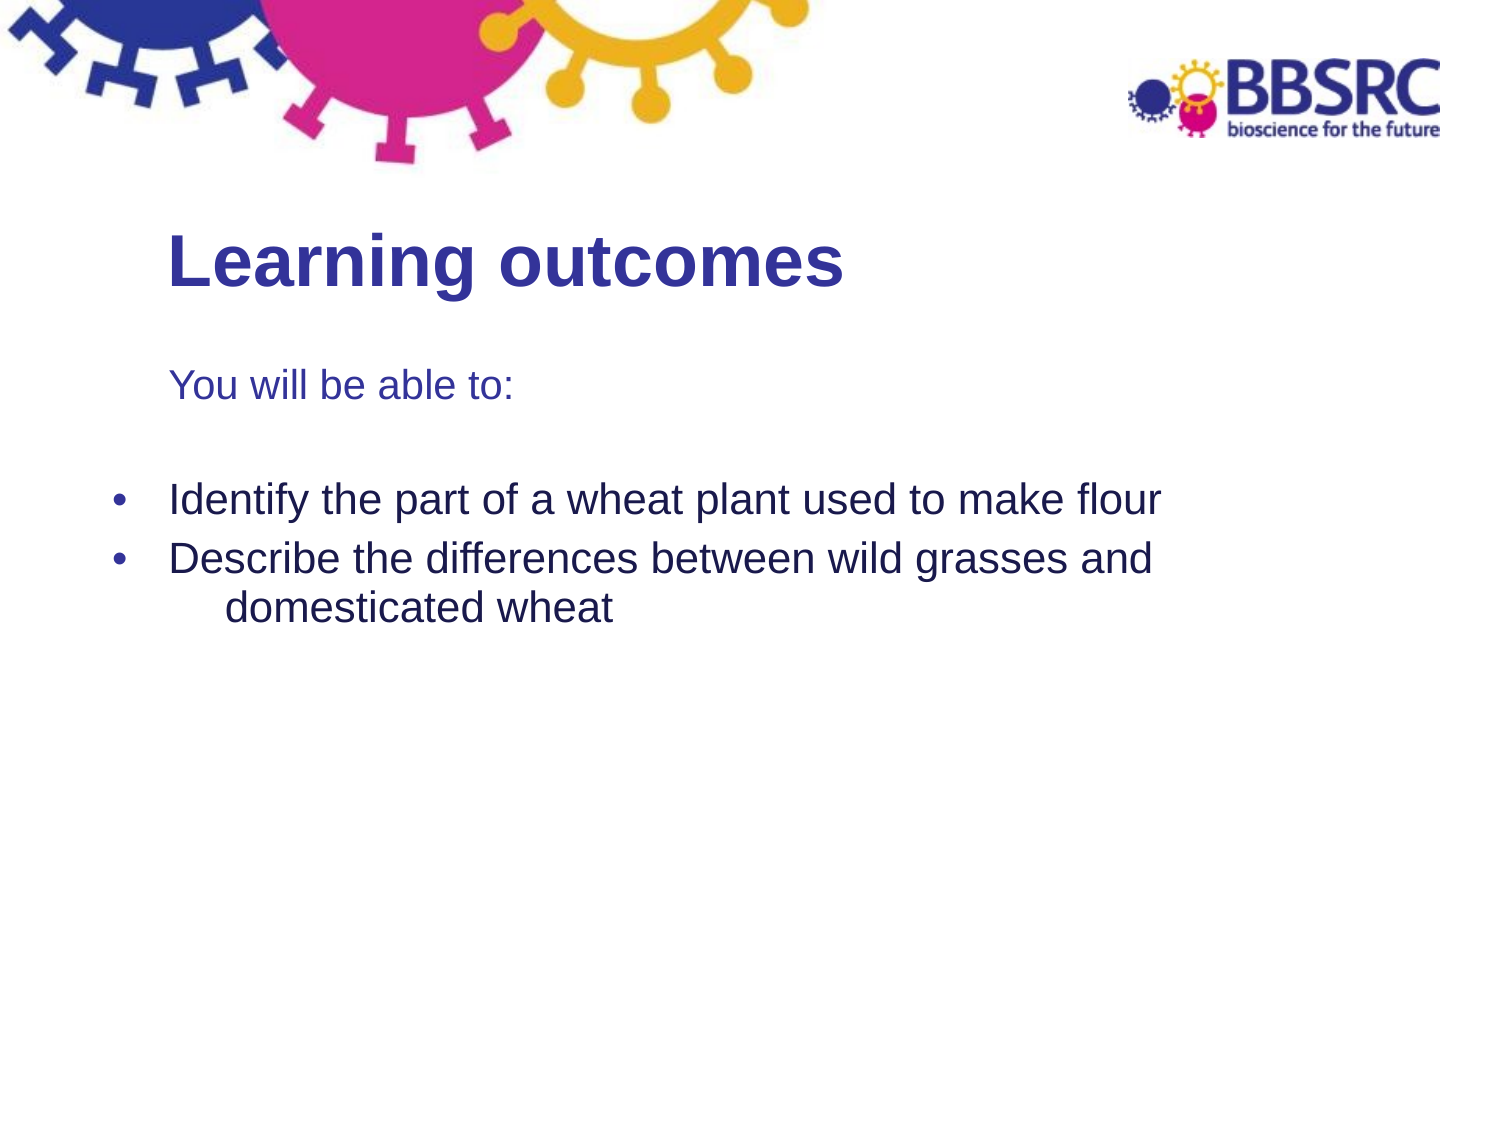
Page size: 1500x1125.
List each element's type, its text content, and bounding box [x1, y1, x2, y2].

list You will be able to: Identify the part of a wheat plant used to make flour Describe the differences between wild grasses and domesticated wheat [112, 361, 1412, 1047]
list Learning outcomes [112, 219, 1377, 303]
